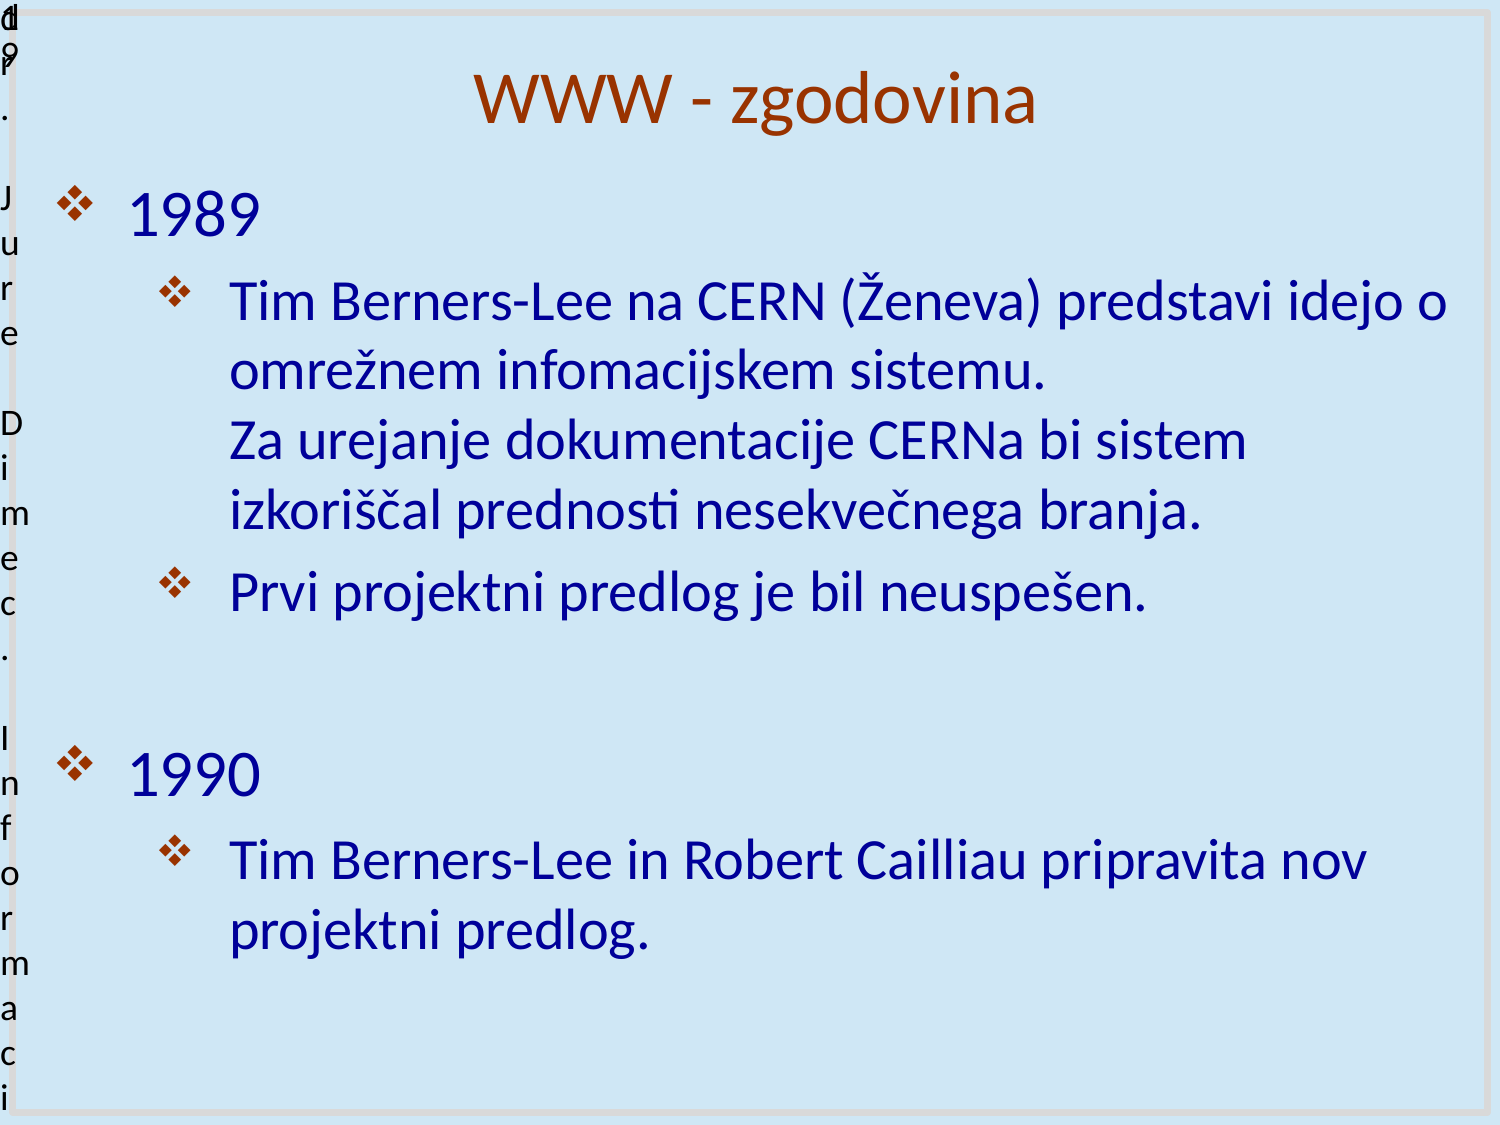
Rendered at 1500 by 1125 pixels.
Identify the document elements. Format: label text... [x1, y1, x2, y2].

list 1989 Tim Berners-Lee na CERN (Ženeva) predstavi idejo o omrežnem infomacijskem sistemu. Za urejanje dokumentacije CERNa bi sistem izkoriščal prednosti nesekvečnega branja. Prvi projektni predlog je bil neuspešen. 1990 Tim Berners-Lee in Robert Cailliau pripravita nov projektni predlog. [37, 162, 1475, 1050]
title WWW - zgodovina [37, 37, 1475, 150]
